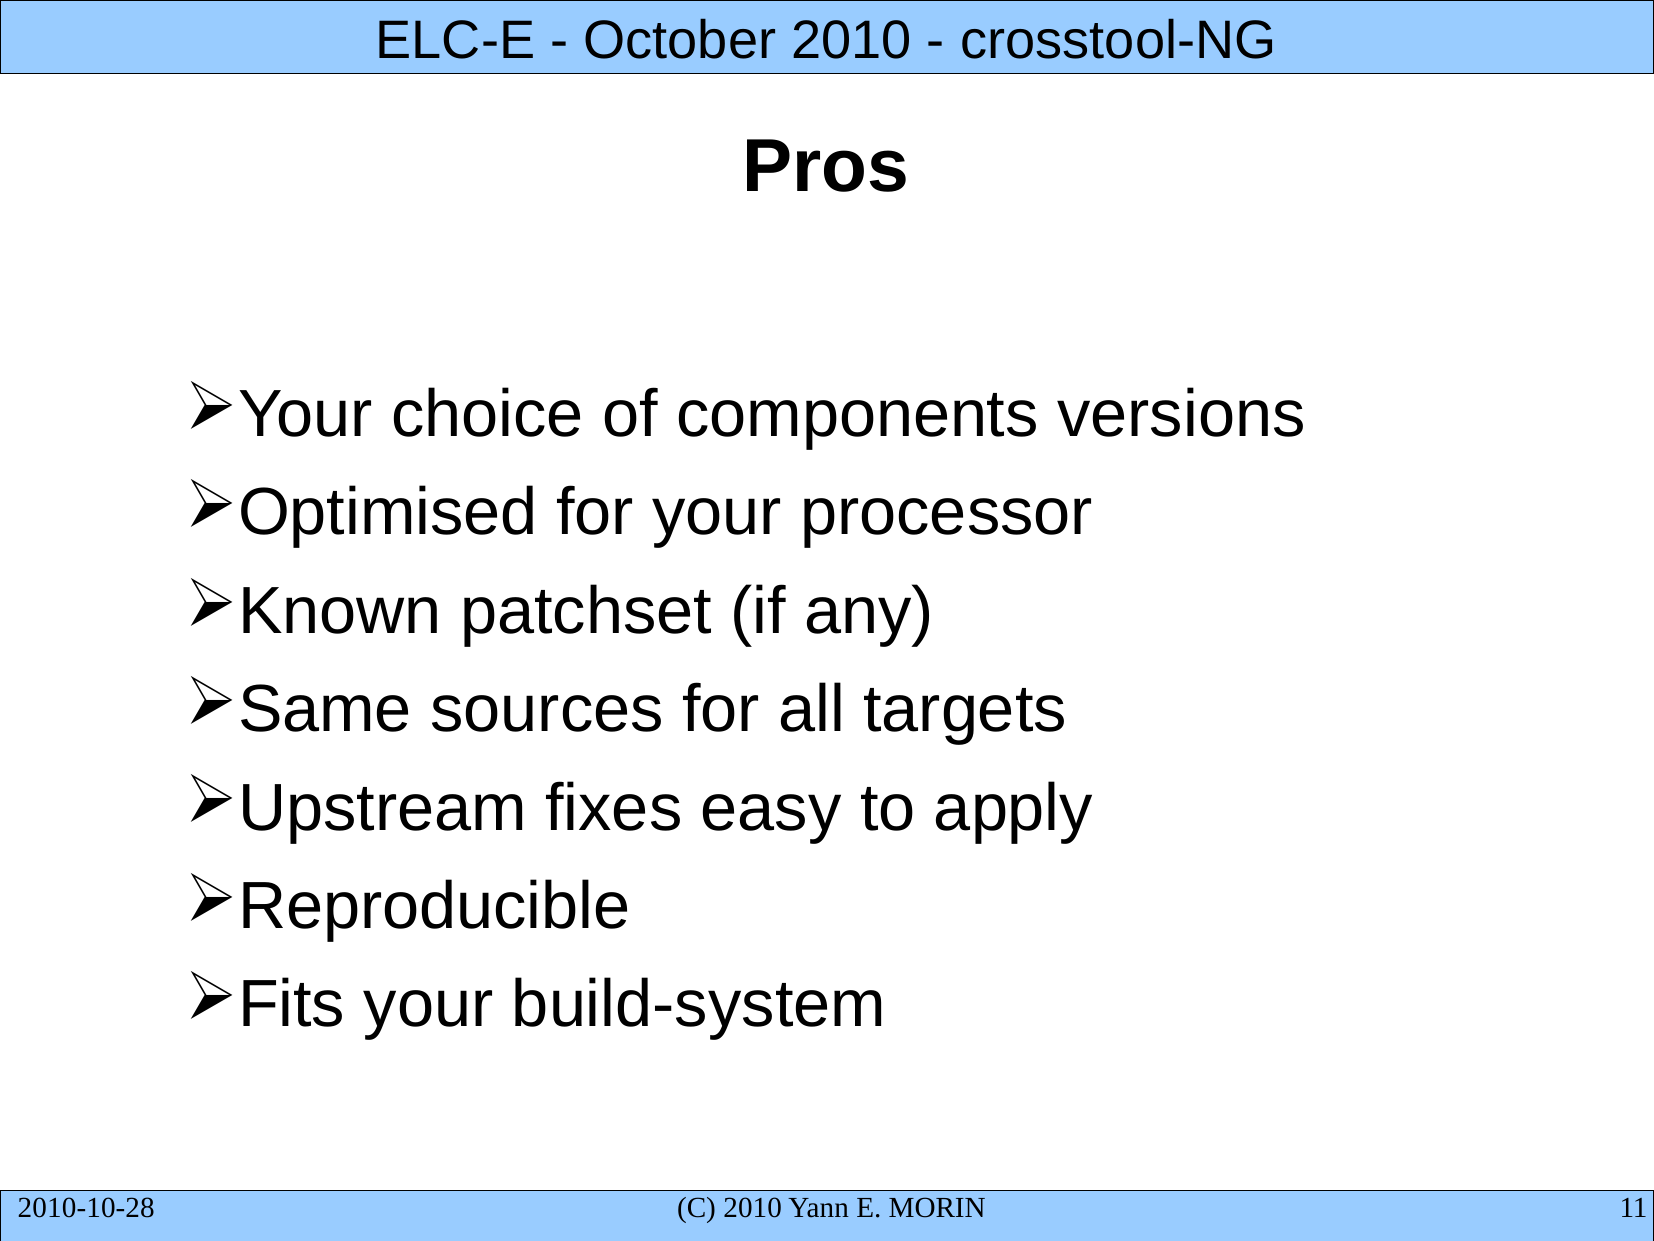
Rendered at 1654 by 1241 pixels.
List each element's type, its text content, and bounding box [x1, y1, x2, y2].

list Your choice of components versions Optimised for your processor Known patchset (if any) Same sources for all targets Upstream fixes easy to apply Reproducible Fits your build-system [167, 265, 1467, 1152]
title ELC-E - October 2010 - crosstool-NG [82, 0, 1571, 79]
list Pros [167, 123, 1467, 222]
